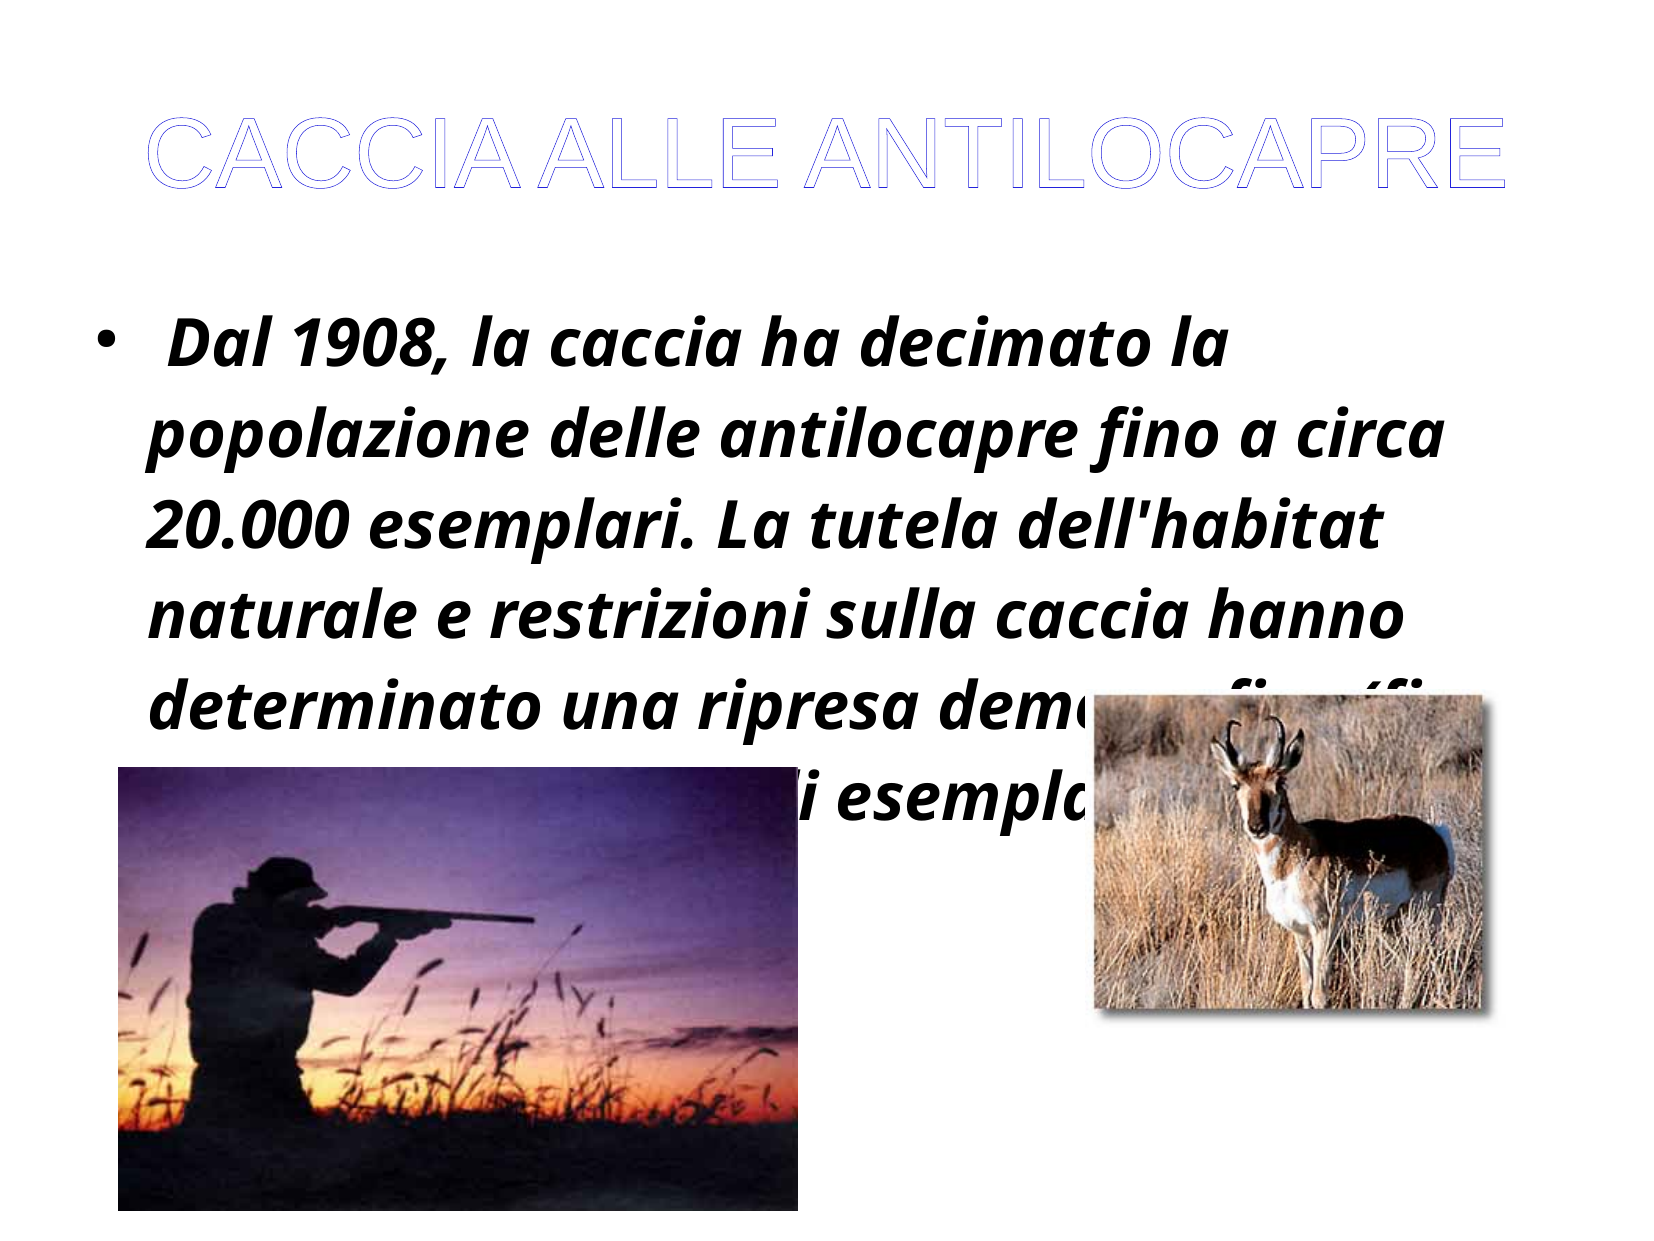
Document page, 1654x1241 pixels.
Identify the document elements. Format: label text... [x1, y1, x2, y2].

picture [118, 767, 798, 1211]
title CACCIA ALLE ANTILOCAPRE [82, 49, 1571, 257]
picture [1085, 689, 1506, 1034]
list Dal 1908, la caccia ha decimato la popolazione delle antilocapre fino a circa 20.000 esemplari. La tutela dell'habitat naturale e restrizioni sulla caccia hanno determinato una ripresa demografica (fino ai due o tre milioni di esemplari attuali). [76, 295, 1565, 1114]
